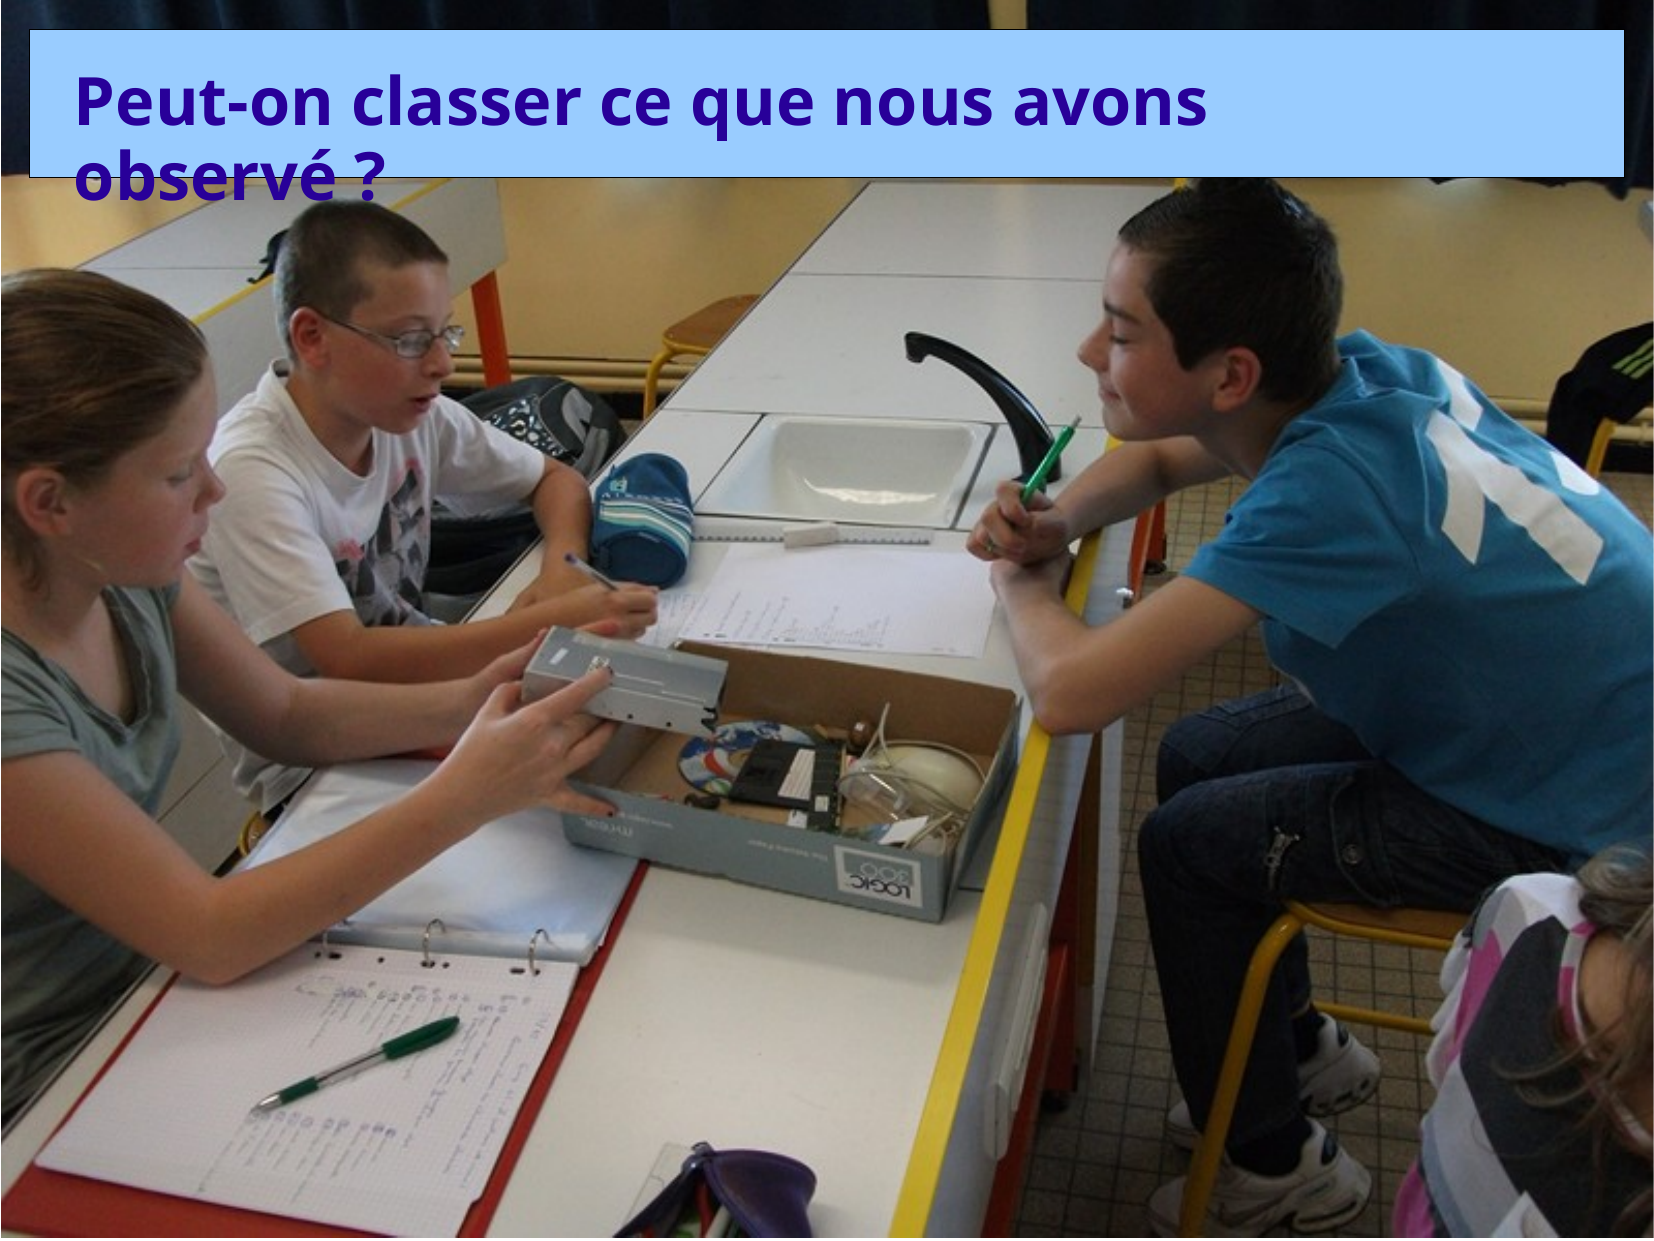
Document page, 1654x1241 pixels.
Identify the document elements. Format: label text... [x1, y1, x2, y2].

text_box [131, 171, 143, 177]
text_box Peut-on classer ce que nous avons observé ? [59, 59, 1543, 150]
text_box [30, 30, 1624, 177]
text_box [203, 170, 217, 177]
text_box [311, 170, 325, 177]
picture [1, 0, 1654, 1238]
text_box [87, 171, 101, 177]
